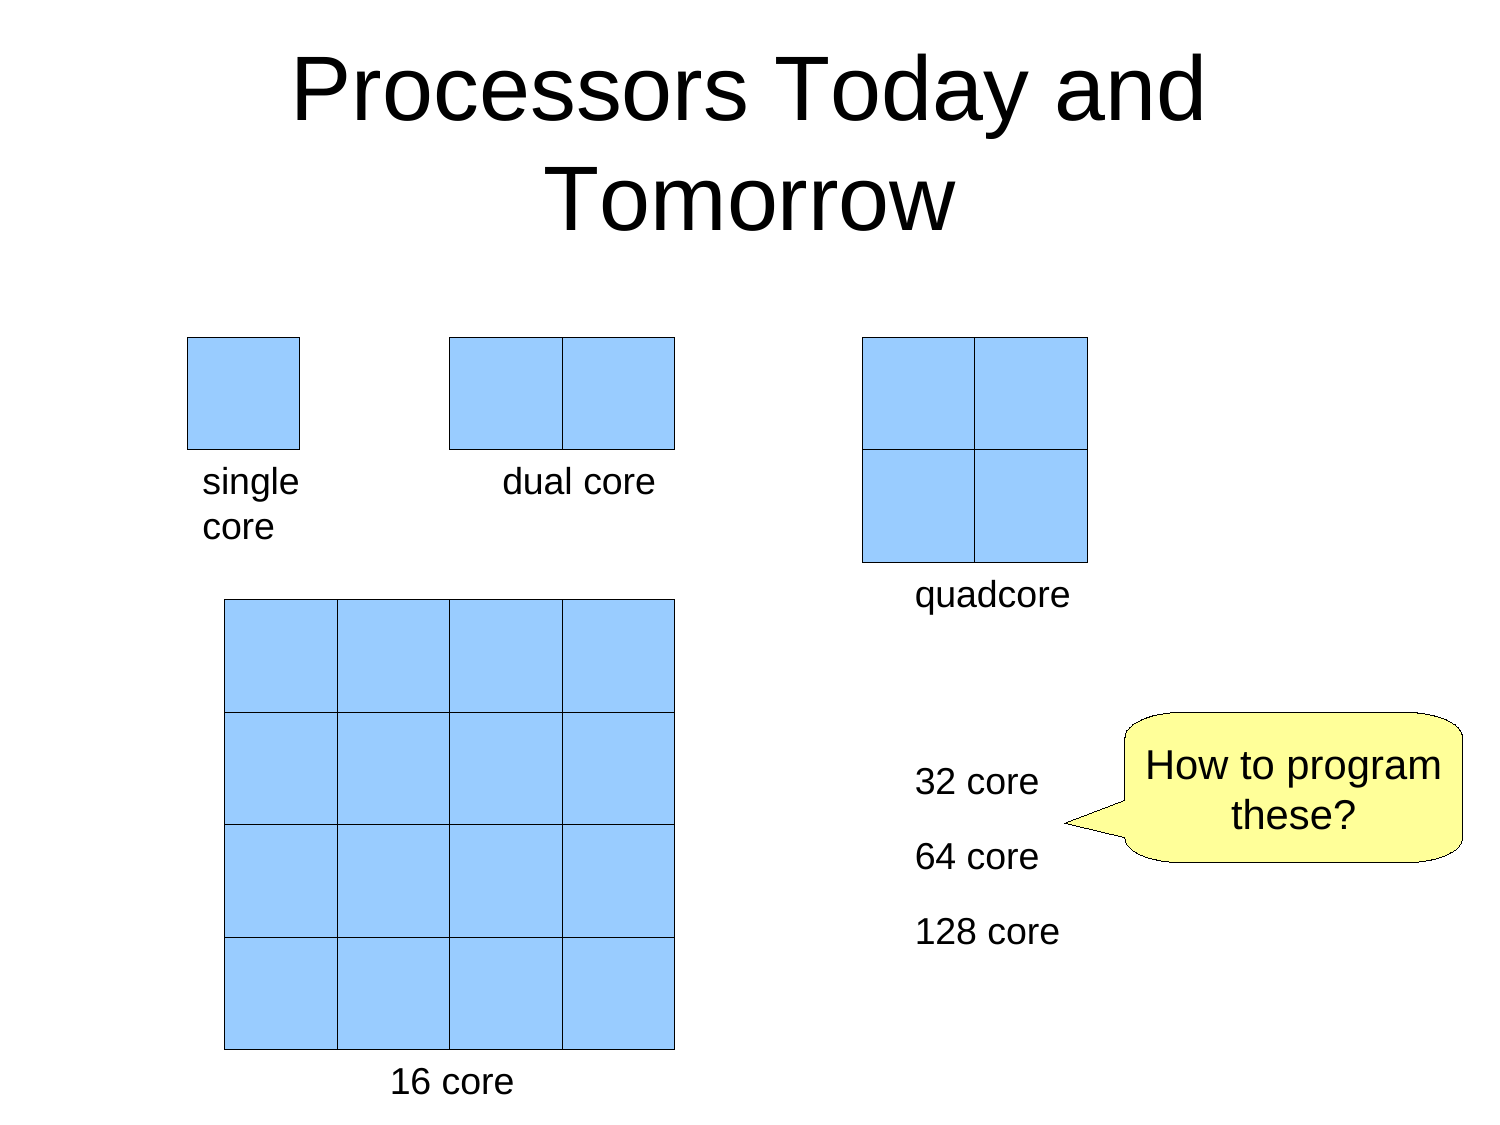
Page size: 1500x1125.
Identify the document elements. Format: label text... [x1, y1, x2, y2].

text_box [862, 337, 1088, 563]
text_box [187, 337, 300, 450]
text_box 16 core [375, 1050, 713, 1110]
text_box 64 core [900, 825, 1088, 885]
text_box 128 core [900, 900, 1088, 976]
text_box [224, 599, 675, 1050]
text_box dual core [487, 450, 826, 510]
text_box 32 core [900, 750, 1088, 810]
text_box [449, 337, 675, 450]
text_box How to program these? [1064, 712, 1463, 863]
text_box quadcore [900, 562, 1238, 623]
title Processors Today and Tomorrow [75, 21, 1426, 257]
text_box single core [187, 450, 338, 555]
